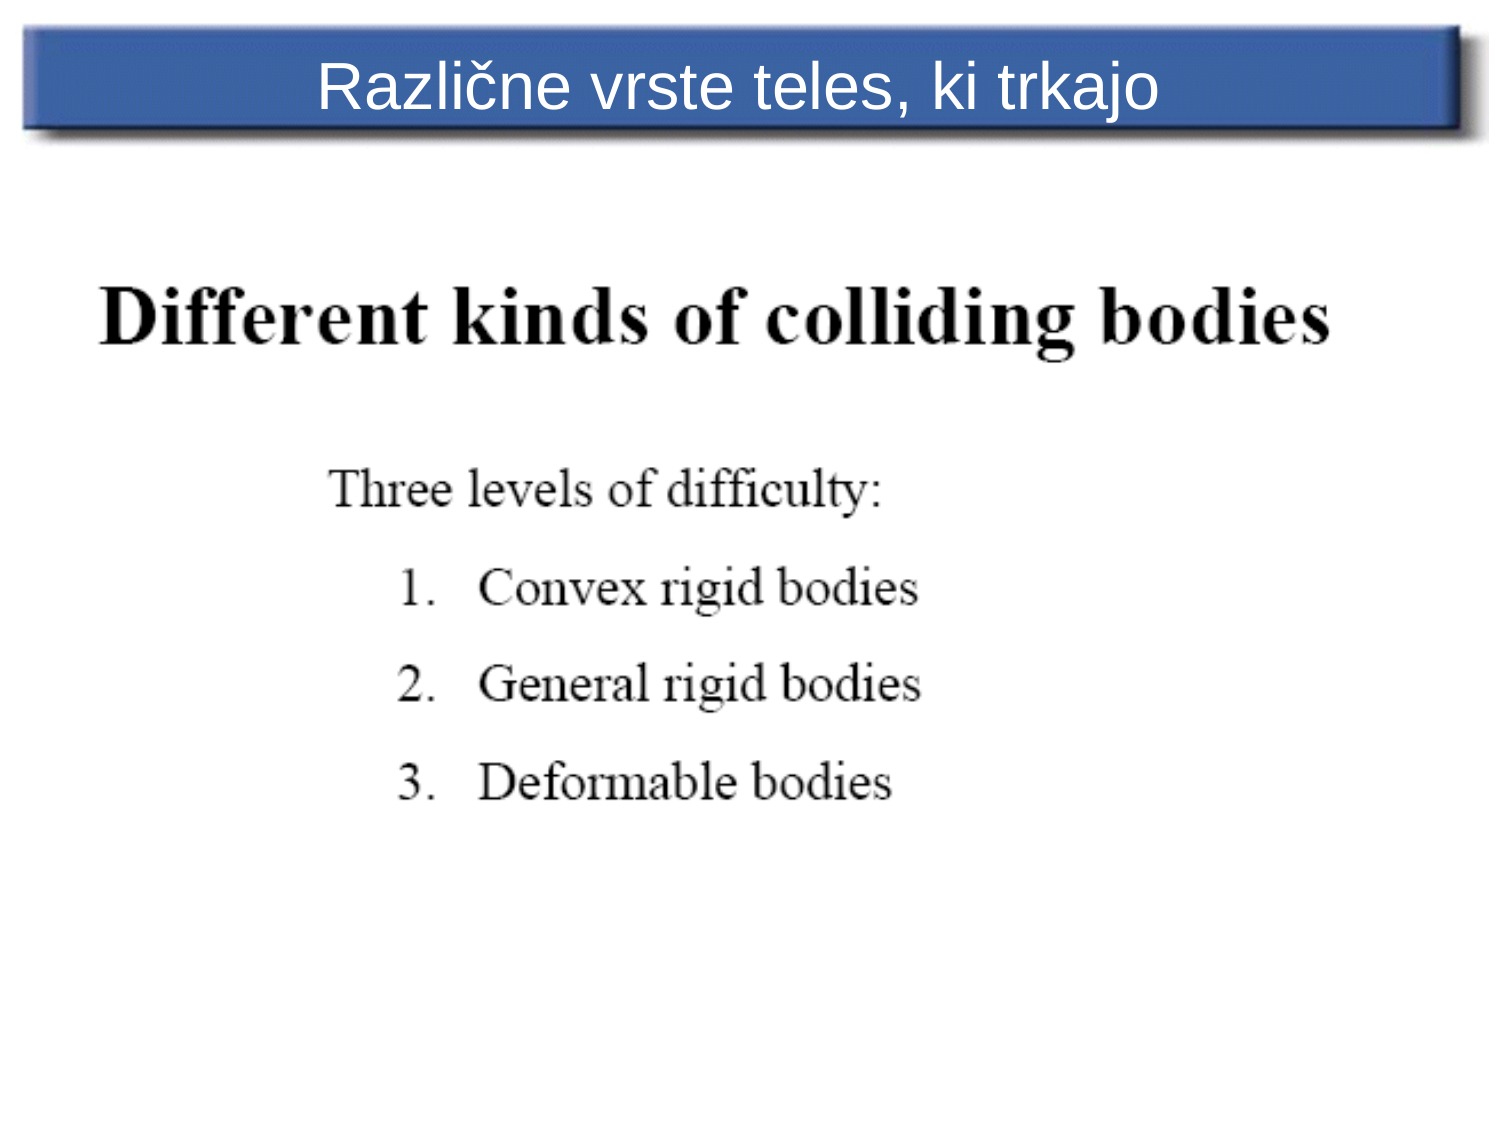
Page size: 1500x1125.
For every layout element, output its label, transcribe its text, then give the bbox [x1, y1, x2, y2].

picture [37, 212, 1375, 1084]
text_box Različne vrste teles, ki trkajo [301, 35, 1177, 131]
picture [21, 22, 1489, 149]
